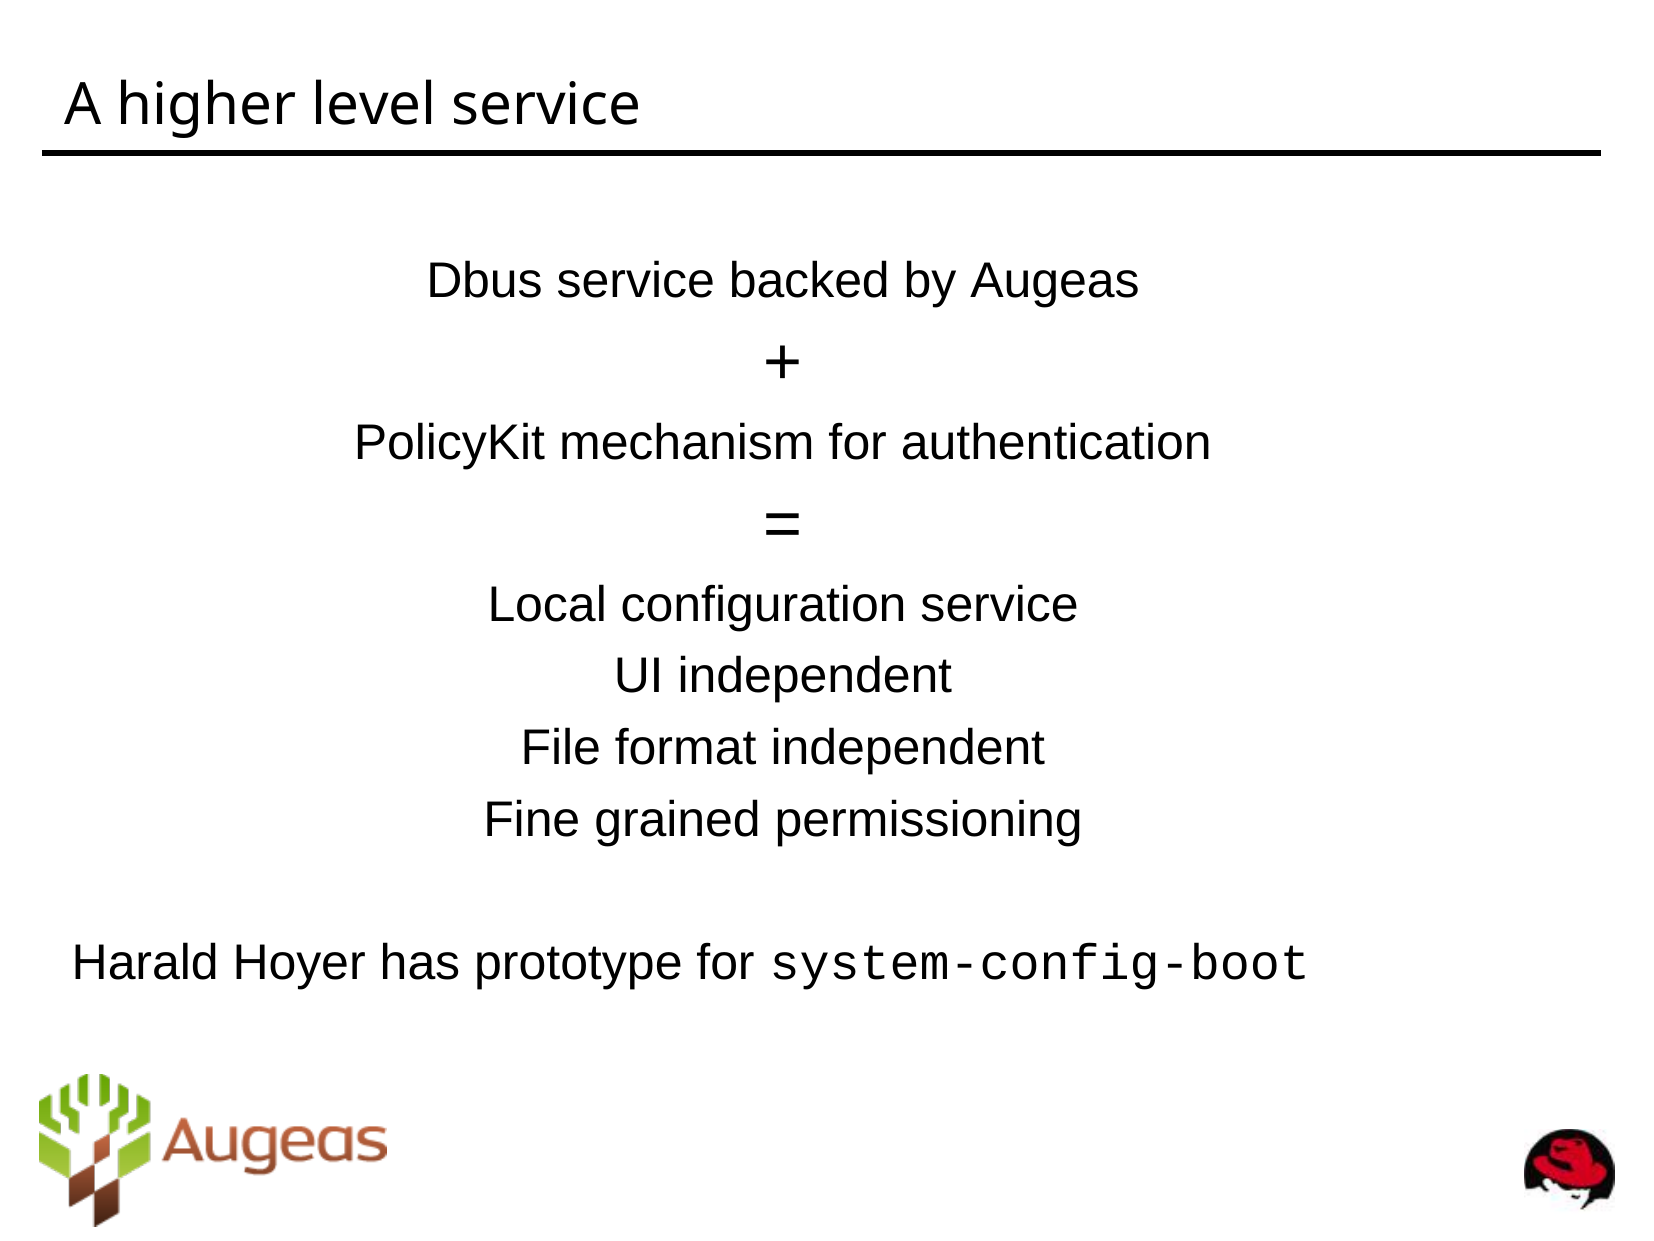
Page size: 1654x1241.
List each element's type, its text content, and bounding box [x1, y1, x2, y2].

list Dbus service backed by Augeas + PolicyKit mechanism for authentication = Local configuration service UI independent File format independent Fine grained permissioning Harald Hoyer has prototype for system-config-boot [71, 180, 1495, 1089]
title A higher level service [64, 42, 1496, 161]
picture [1524, 1129, 1615, 1220]
picture [39, 1074, 387, 1227]
